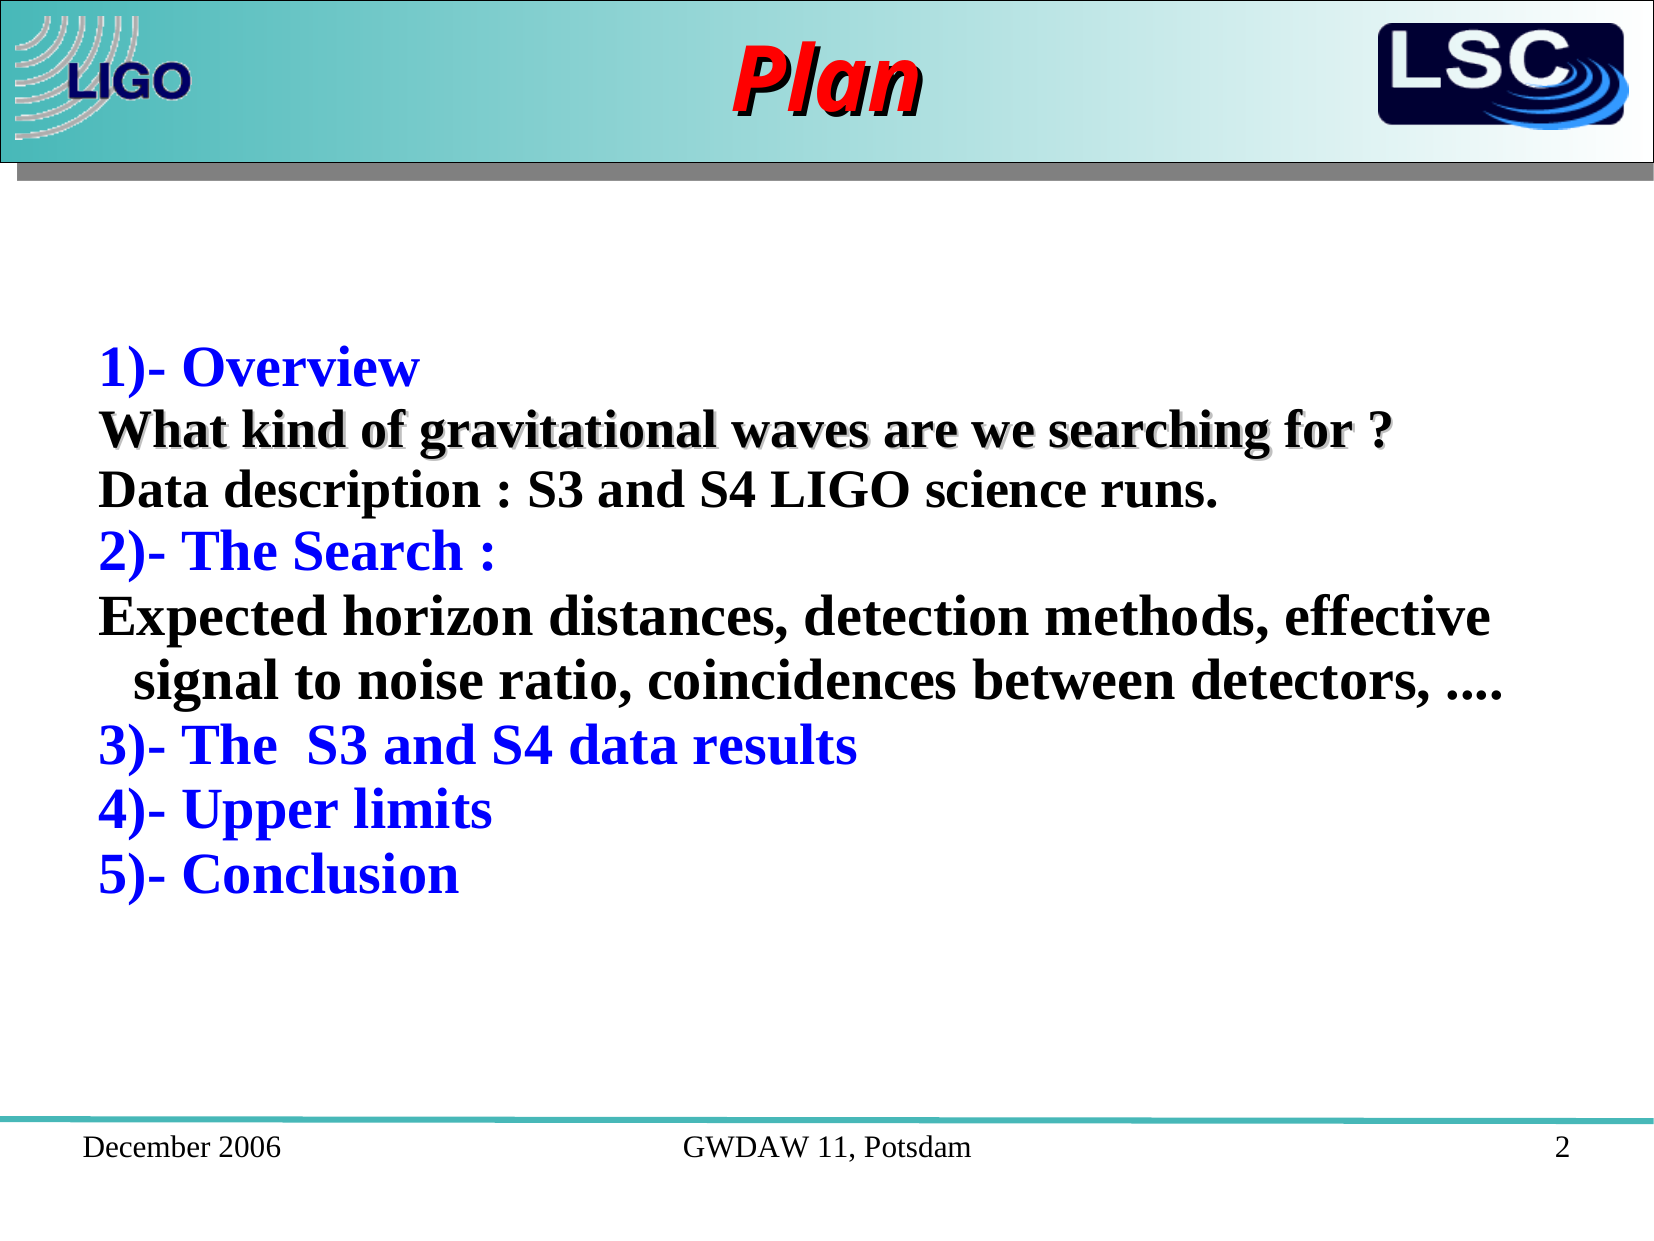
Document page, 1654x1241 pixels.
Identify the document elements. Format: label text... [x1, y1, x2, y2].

picture [1378, 23, 1629, 130]
picture [15, 16, 192, 140]
text_box Plan [562, 19, 1092, 133]
subtitle 1)- Overview What kind of gravitational waves are we searching for ? Data description : S3 and S4 LIGO science runs. 2)- The Search : Expected horizon distances, detection methods, effective signal to noise ratio, coincidences between detectors, .... 3)- The S3 and S4 data results 4)- Upper limits 5)- Conclusion [62, 135, 1616, 1105]
